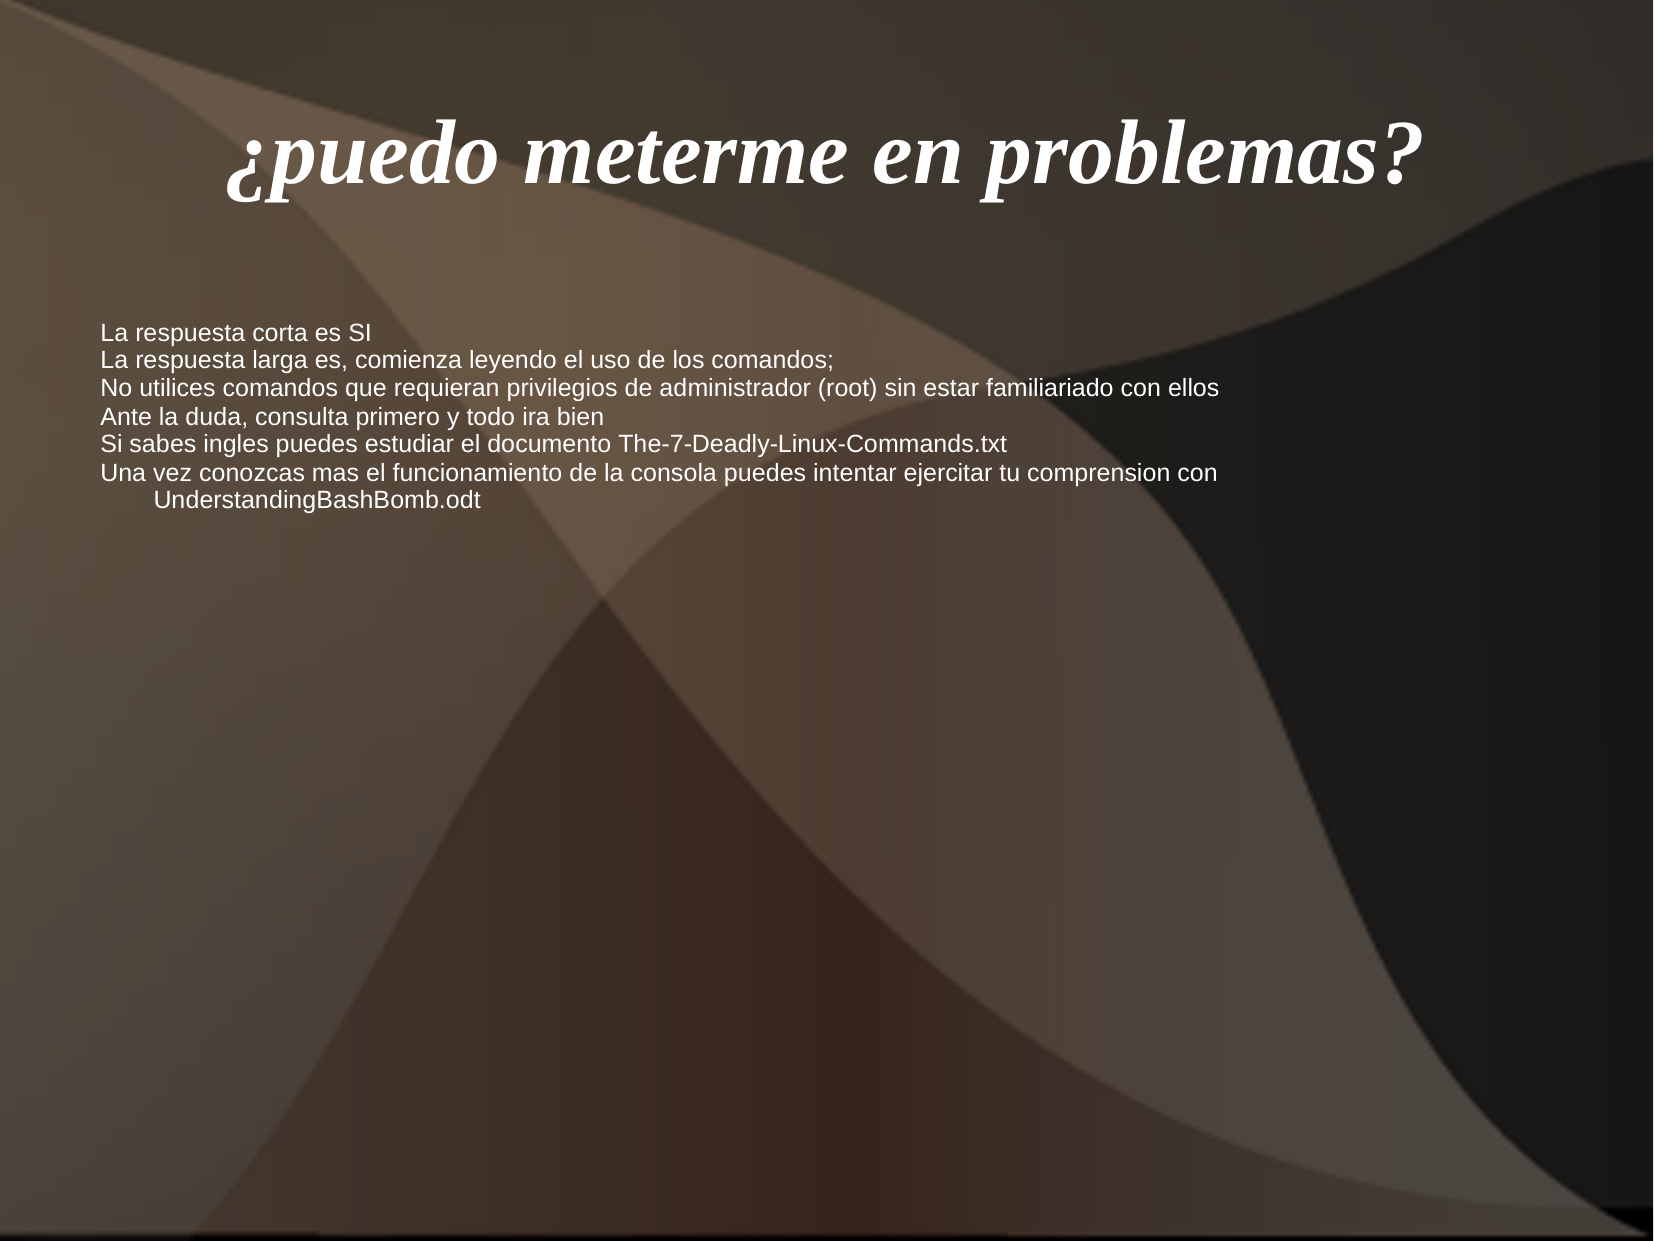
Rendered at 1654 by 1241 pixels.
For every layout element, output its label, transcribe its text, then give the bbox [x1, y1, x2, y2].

title ¿puedo meterme en problemas? [82, 49, 1571, 257]
picture [0, 0, 1654, 1241]
list La respuesta corta es SI La respuesta larga es, comienza leyendo el uso de los comandos; No utilices comandos que requieran privilegios de administrador (root) sin estar familiariado con ellos Ante la duda, consulta primero y todo ira bien Si sabes ingles puedes estudiar el documento The-7-Deadly-Linux-Commands.txt Una vez conozcas mas el funcionamiento de la consola puedes intentar ejercitar tu comprension con UnderstandingBashBomb.odt [82, 290, 1538, 1163]
